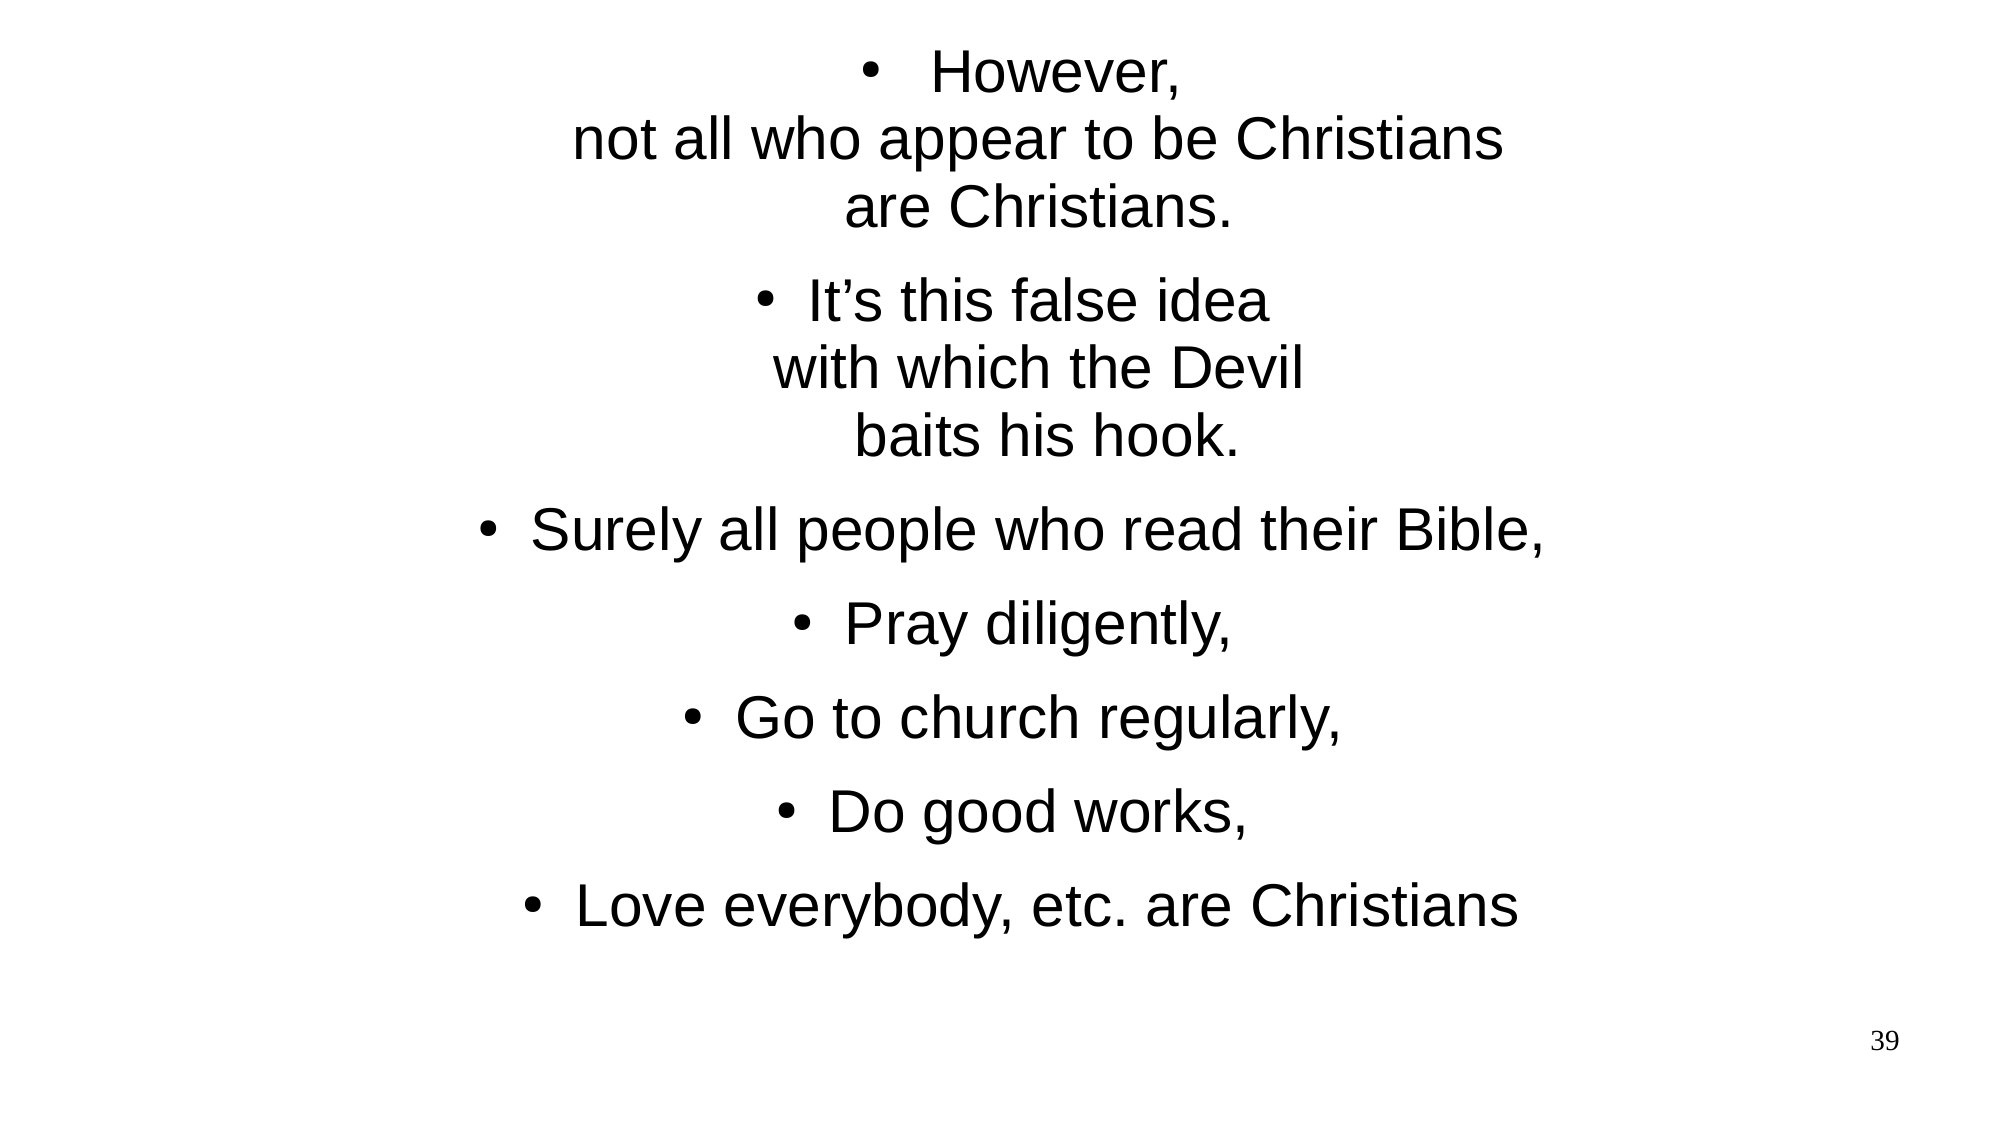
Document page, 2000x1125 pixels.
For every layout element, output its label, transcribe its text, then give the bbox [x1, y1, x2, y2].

list However, not all who appear to be Christians are Christians. It’s this false idea with which the Devil baits his hook. Surely all people who read their Bible, Pray diligently, Go to church regularly, Do good works, Love everybody, etc. are Christians [37, 37, 1988, 1088]
